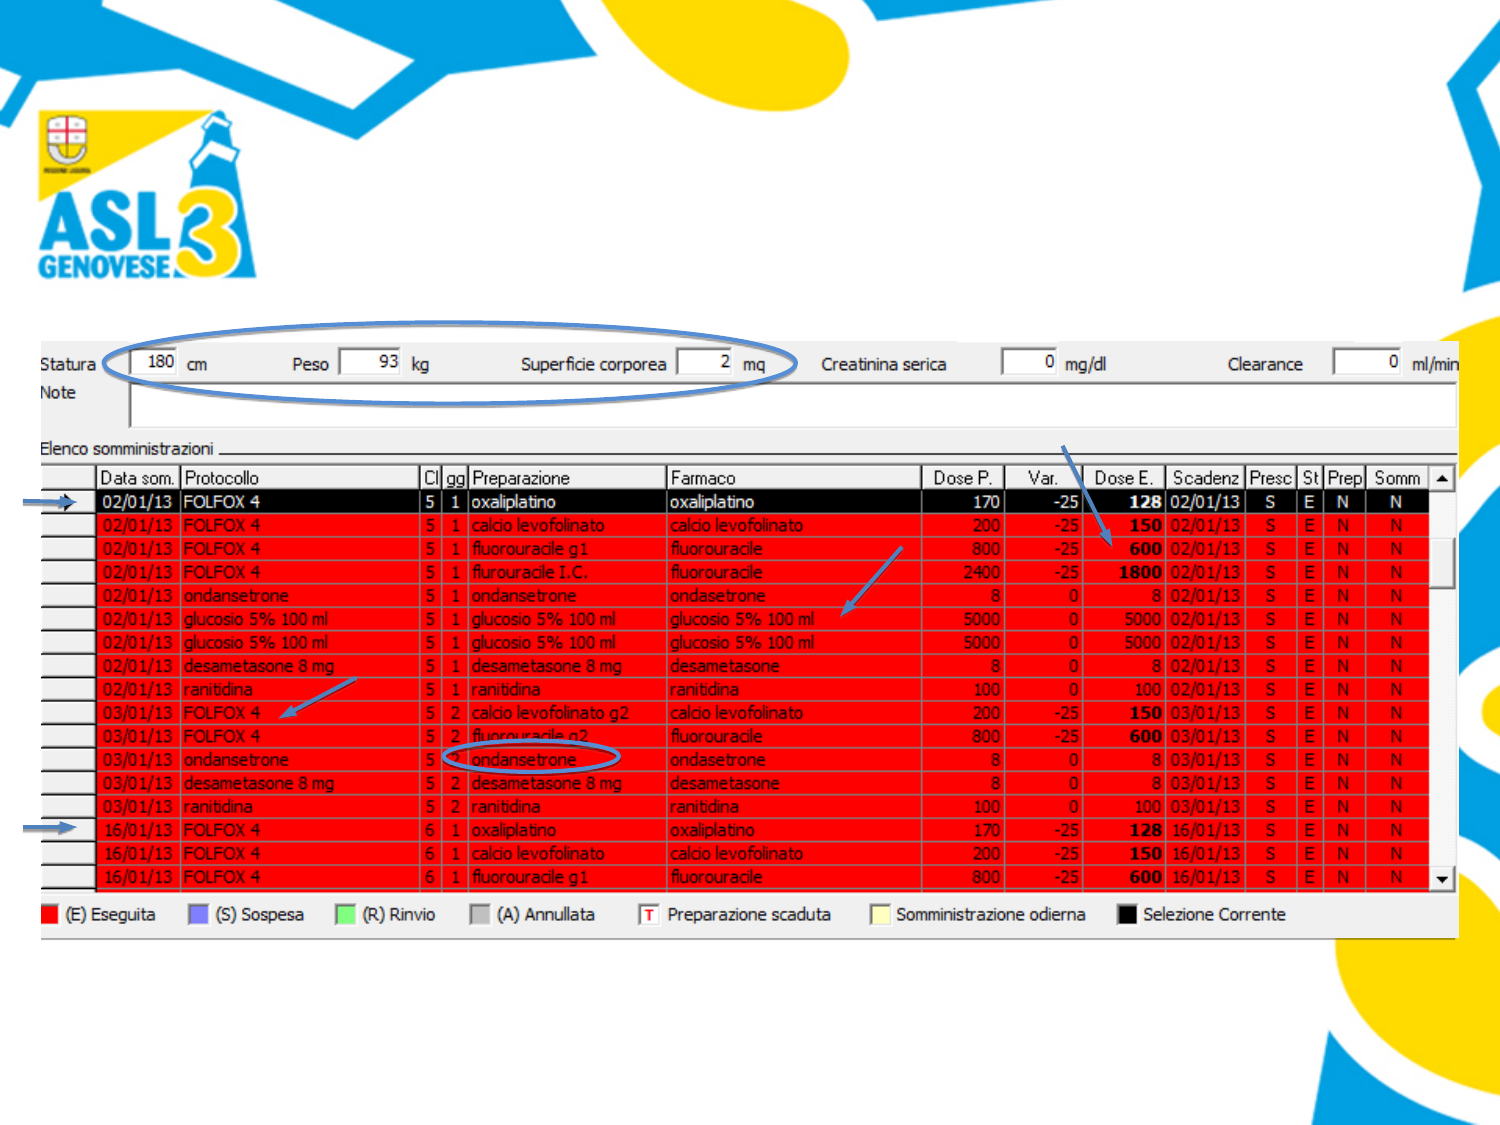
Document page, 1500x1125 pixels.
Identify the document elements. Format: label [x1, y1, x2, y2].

picture [41, 341, 1459, 939]
picture [106, 341, 793, 401]
